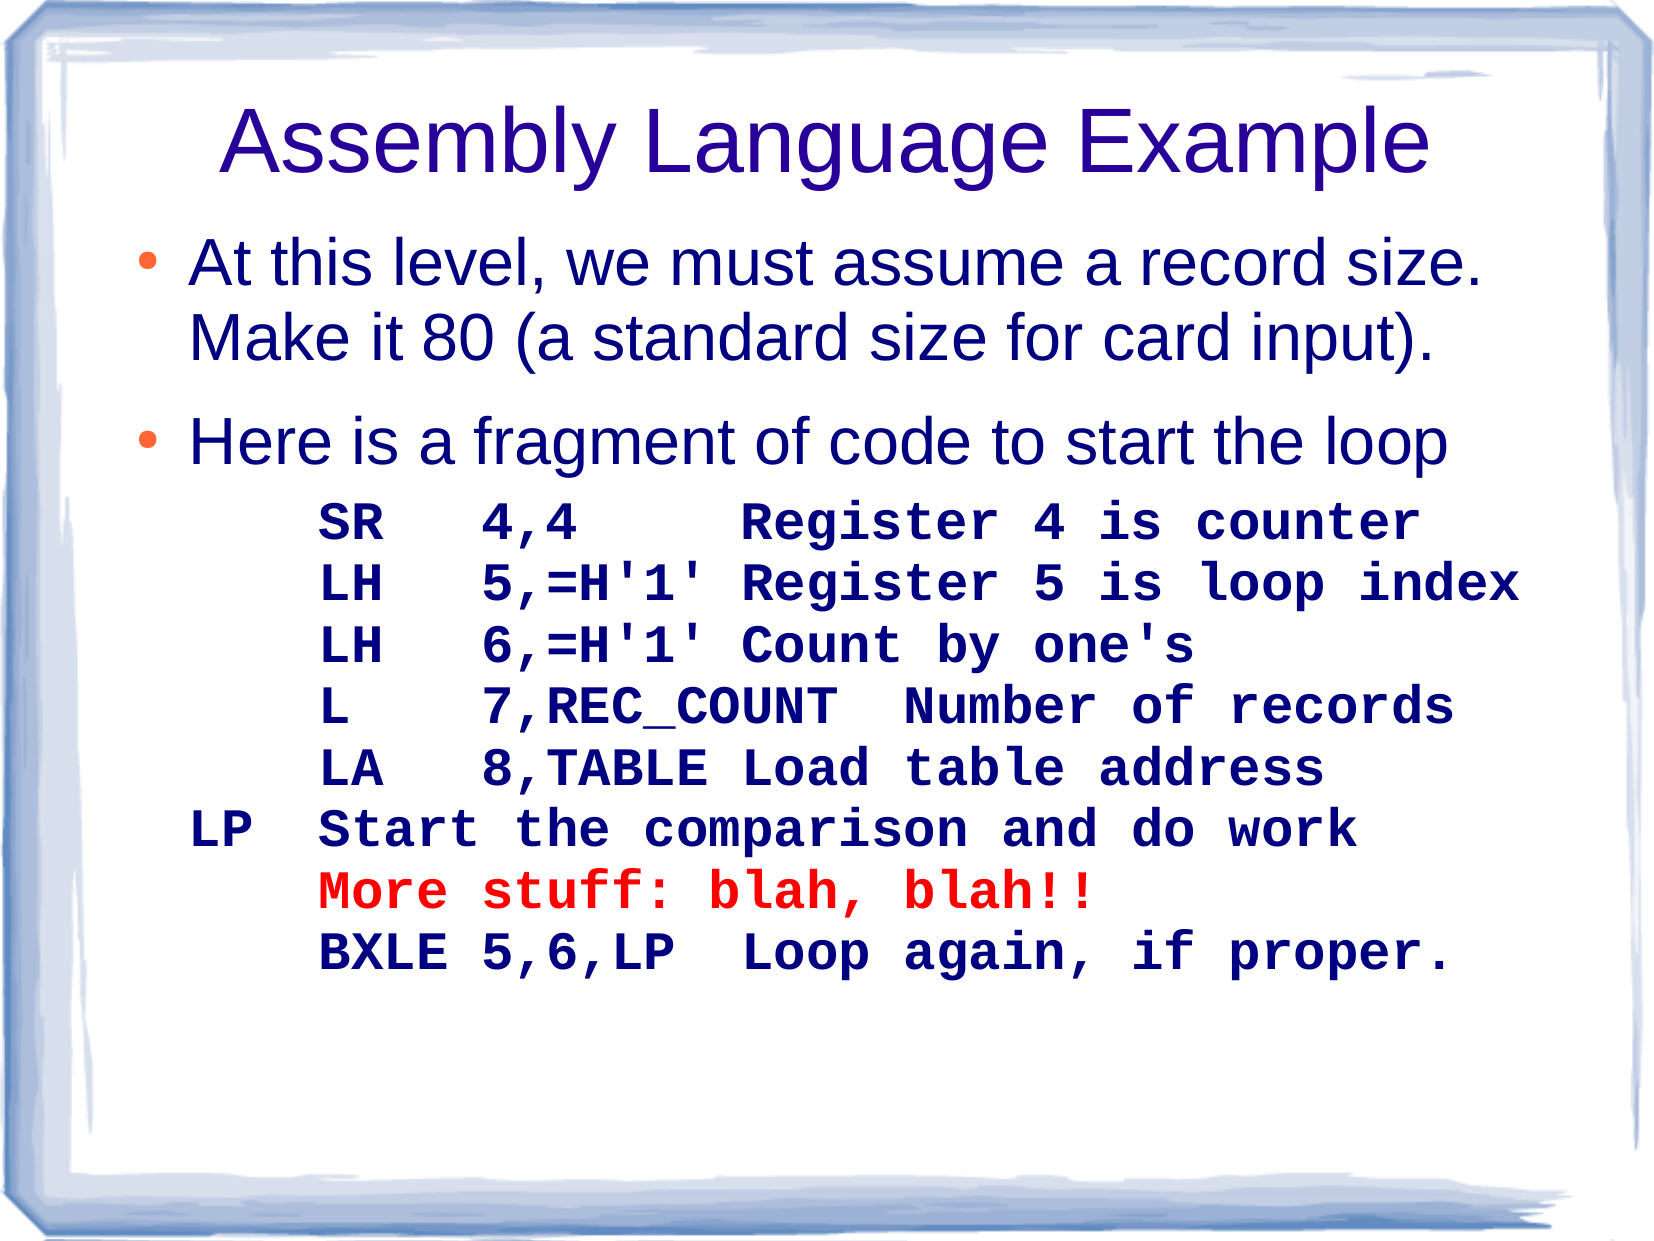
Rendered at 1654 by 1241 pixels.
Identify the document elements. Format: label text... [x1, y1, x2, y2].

picture [0, 0, 1654, 1241]
list At this level, we must assume a record size. Make it 80 (a standard size for card input). Here is a fragment of code to start the loop SR 4,4 Register 4 is counter LH 5,=H'1' Register 5 is loop index LH 6,=H'1' Count by one's L 7,REC_COUNT Number of records LA 8,TABLE Load table address LP Start the comparison and do work More stuff: blah, blah!! BXLE 5,6,LP Loop again, if proper. [118, 225, 1571, 1051]
title Assembly Language Example [82, 56, 1571, 226]
